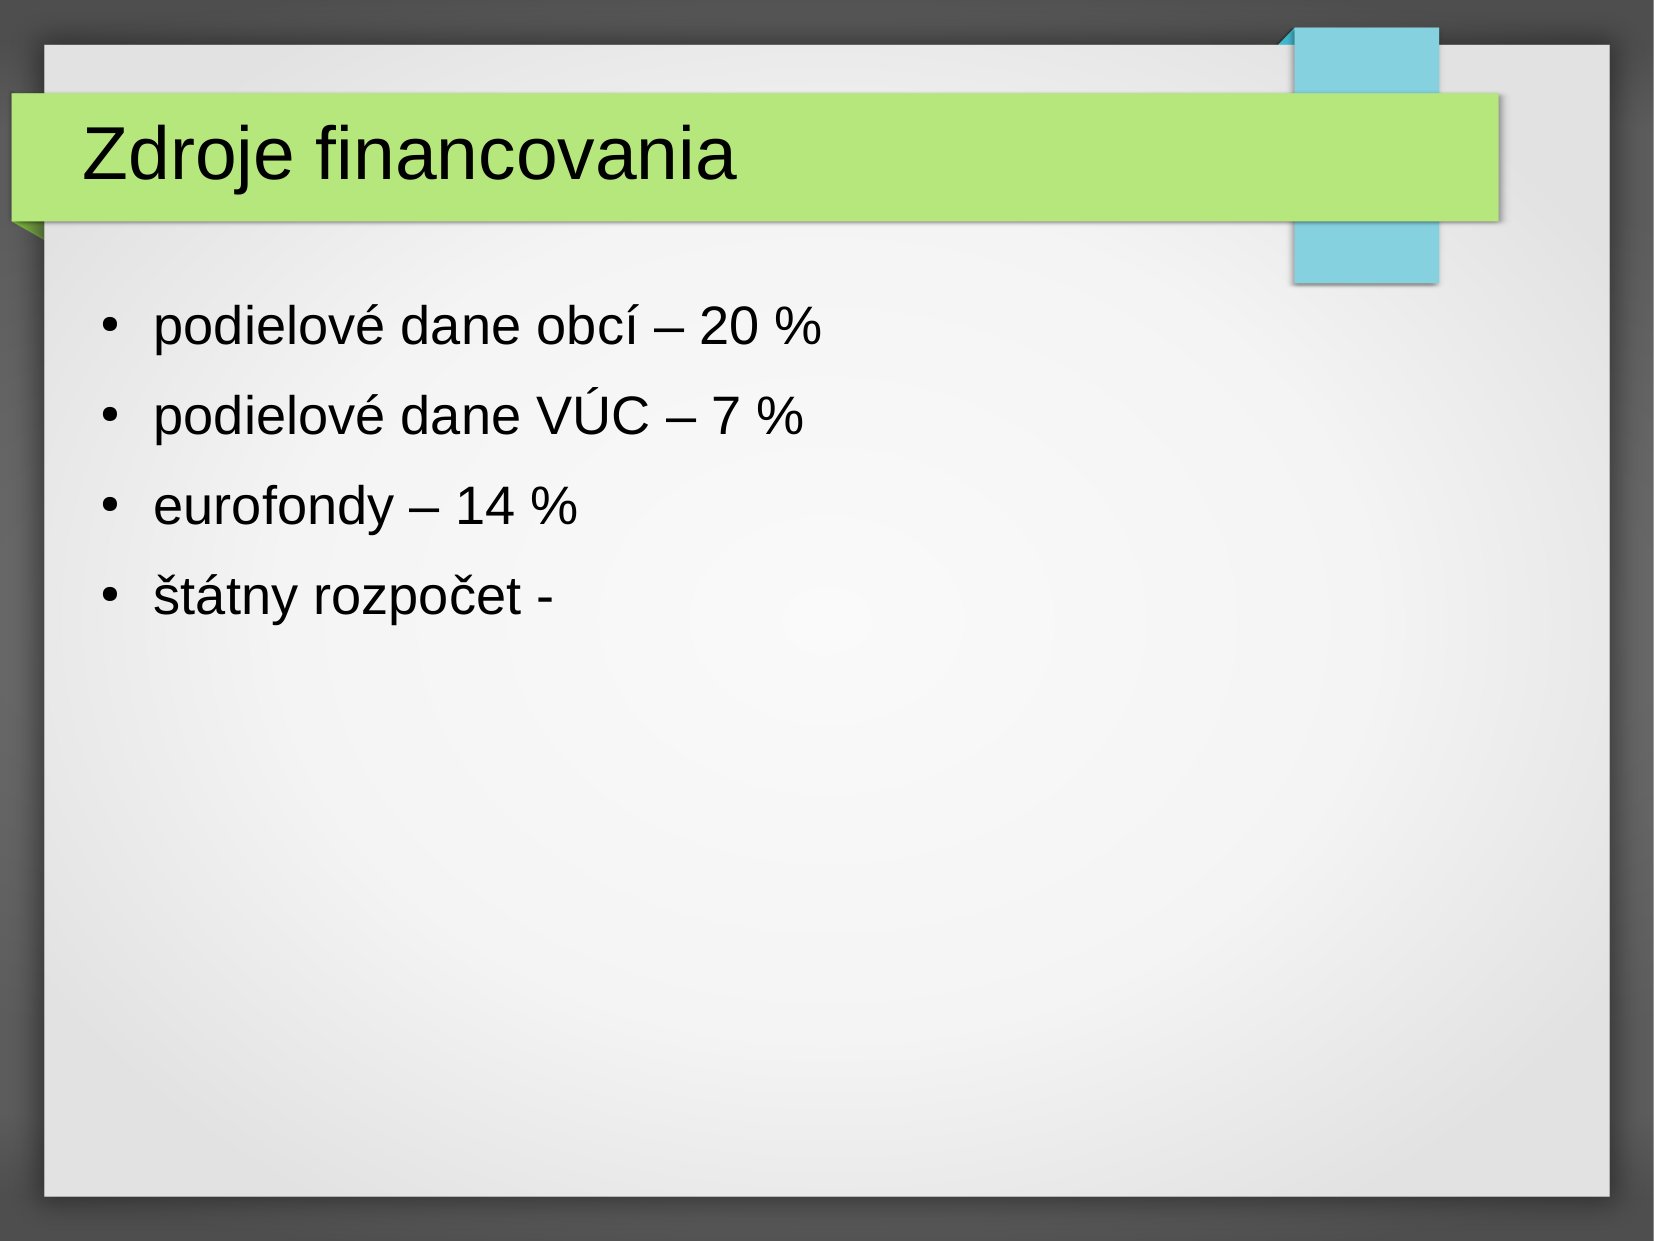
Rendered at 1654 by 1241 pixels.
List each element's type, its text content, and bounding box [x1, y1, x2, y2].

title Zdroje financovania [82, 94, 1264, 213]
picture [0, 0, 1654, 1241]
list podielové dane obcí – 20 % podielové dane VÚC – 7 % eurofondy – 14 % štátny rozpočet - [82, 295, 1571, 1015]
